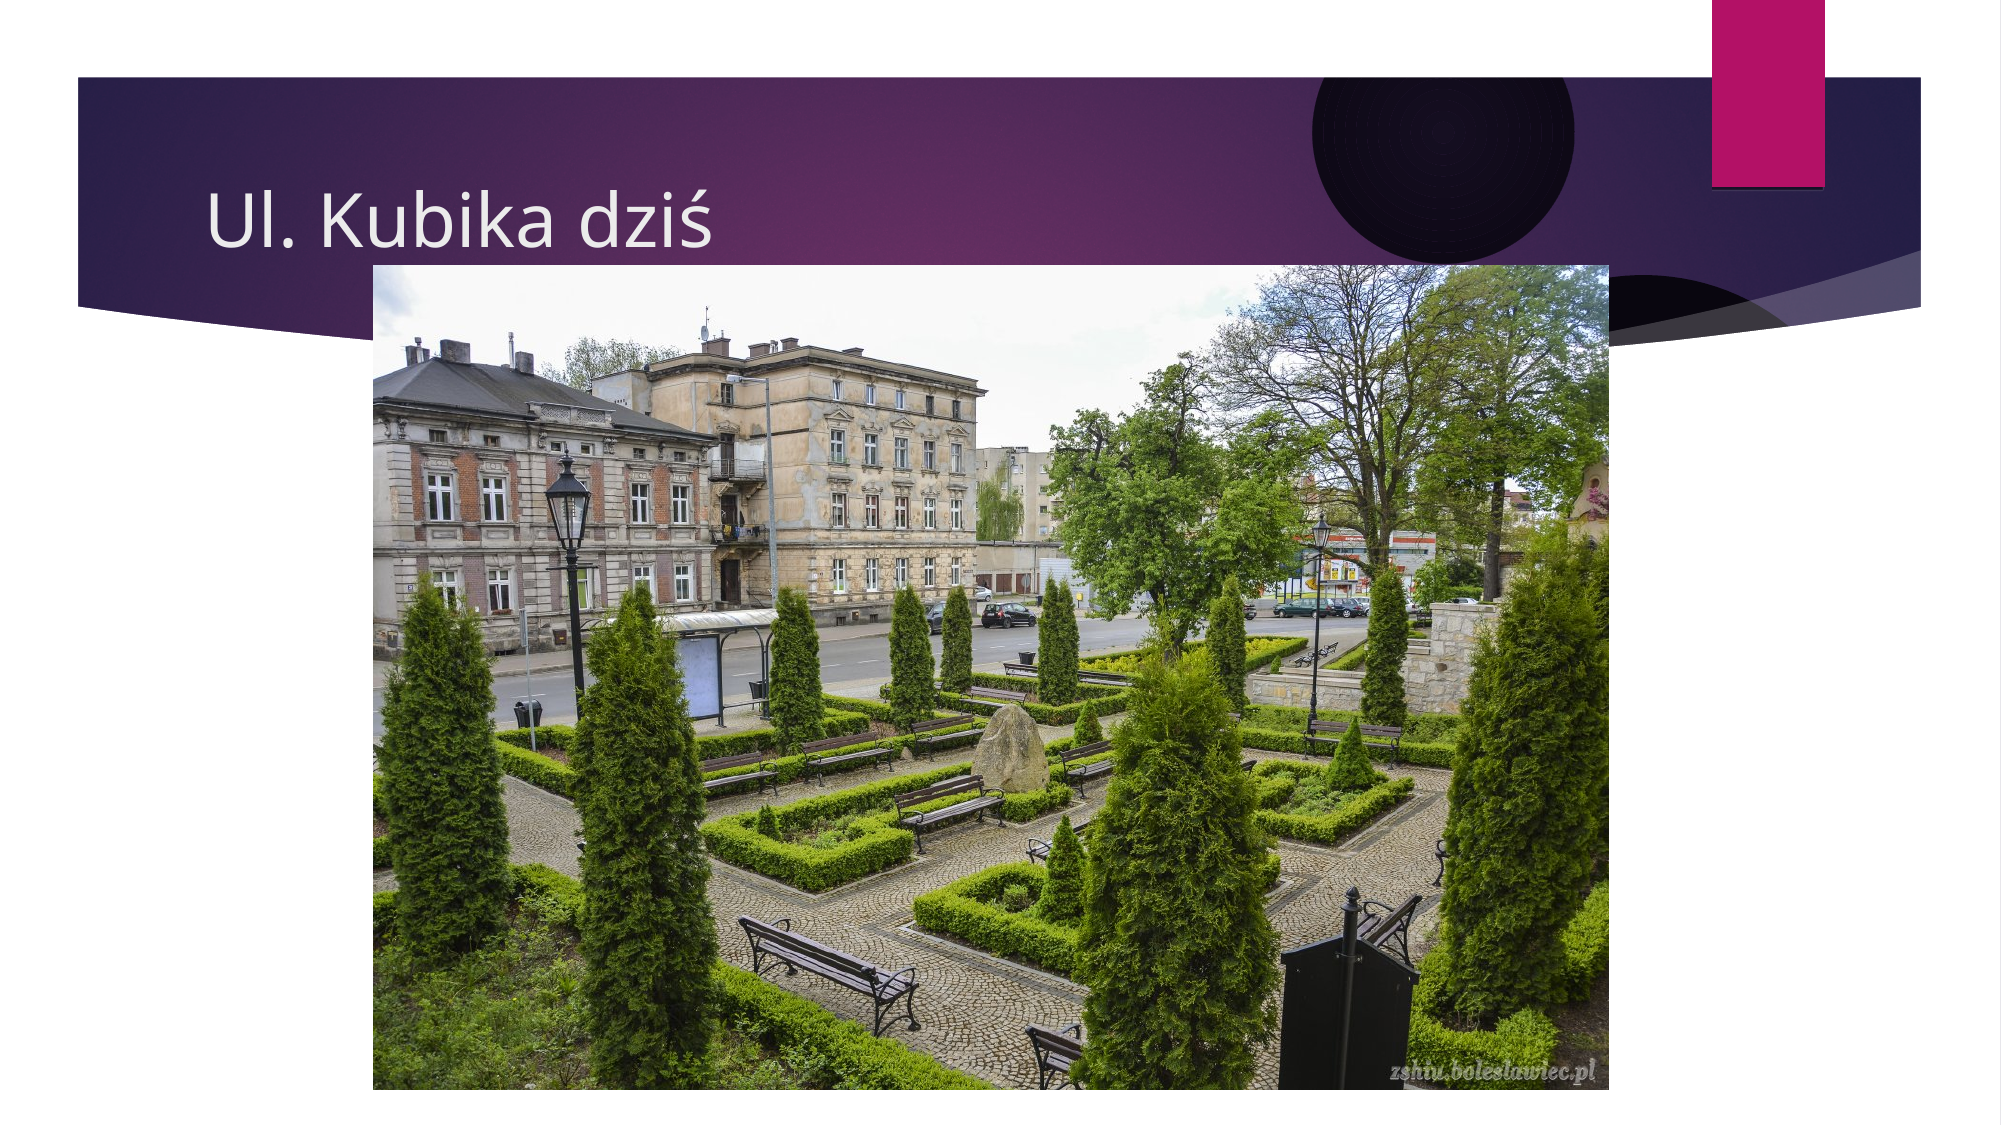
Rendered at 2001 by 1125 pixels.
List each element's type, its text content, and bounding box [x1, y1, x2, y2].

title Ul. Kubika dziś [189, 159, 1627, 276]
picture [373, 265, 1609, 1090]
